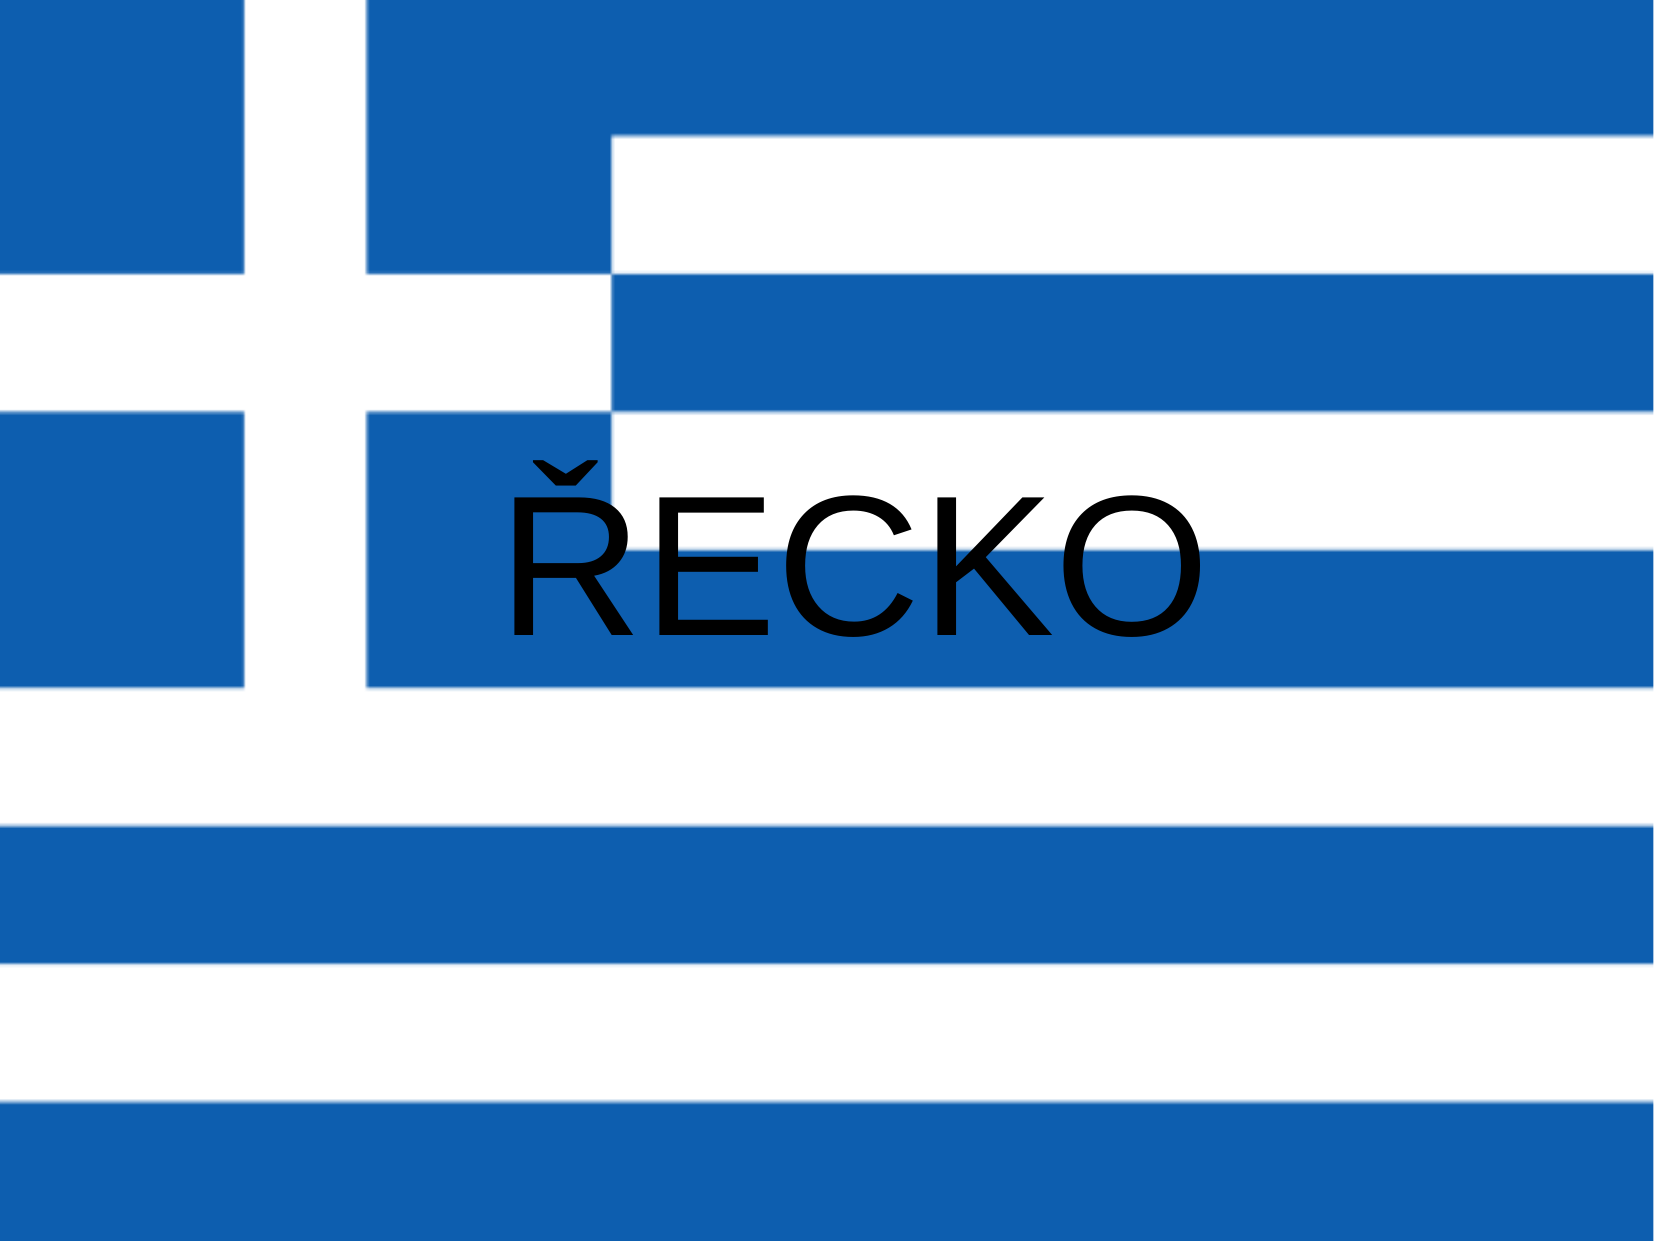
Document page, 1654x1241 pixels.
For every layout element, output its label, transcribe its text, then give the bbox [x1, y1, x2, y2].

text_box ŘECKO [484, 446, 1226, 686]
picture [0, 0, 1654, 1241]
